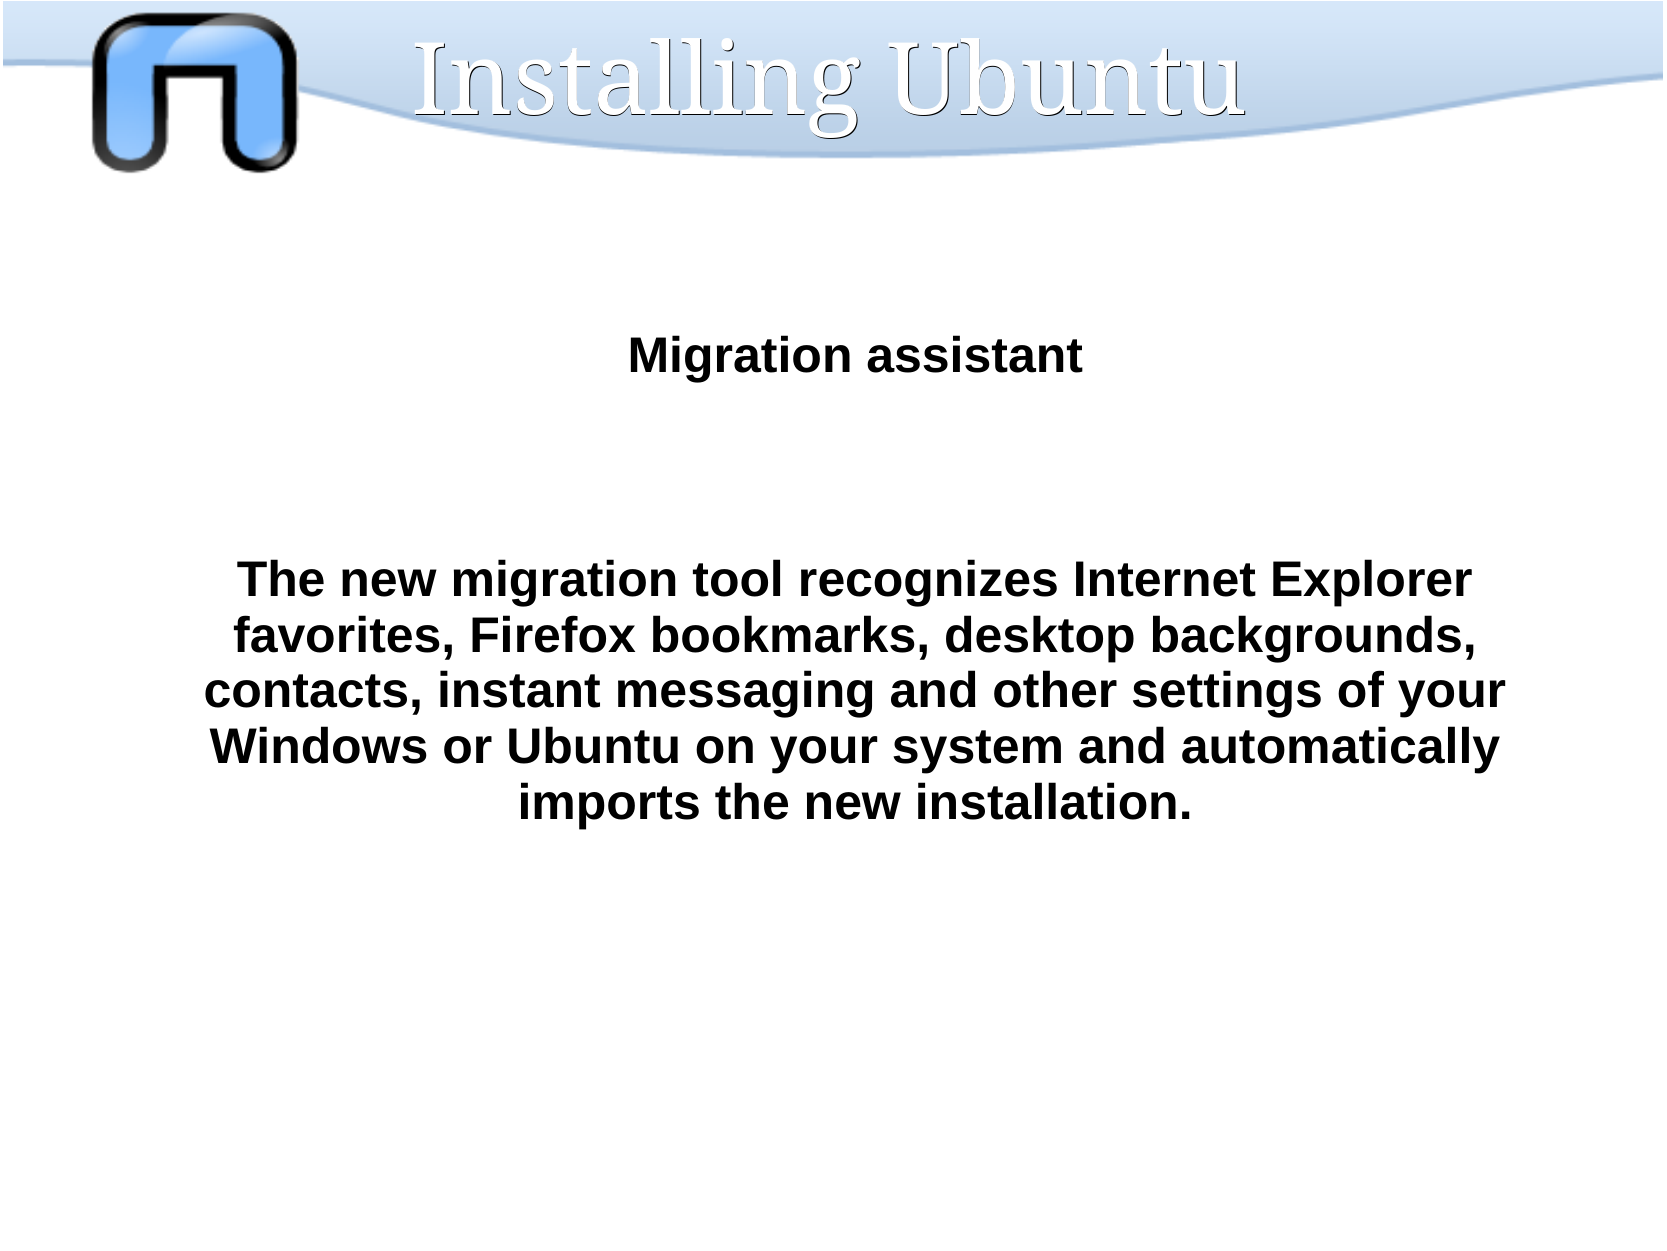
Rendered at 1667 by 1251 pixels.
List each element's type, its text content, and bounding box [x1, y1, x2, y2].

picture [0, 0, 1667, 1251]
text_box Installing Ubuntu [397, 0, 1433, 272]
list Migration assistant The new migration tool recognizes Internet Explorer favorites, Firefox bookmarks, desktop backgrounds, contacts, instant messaging and other settings of your Windows or Ubuntu on your system and automatically imports the new installation. [129, 211, 1582, 1141]
